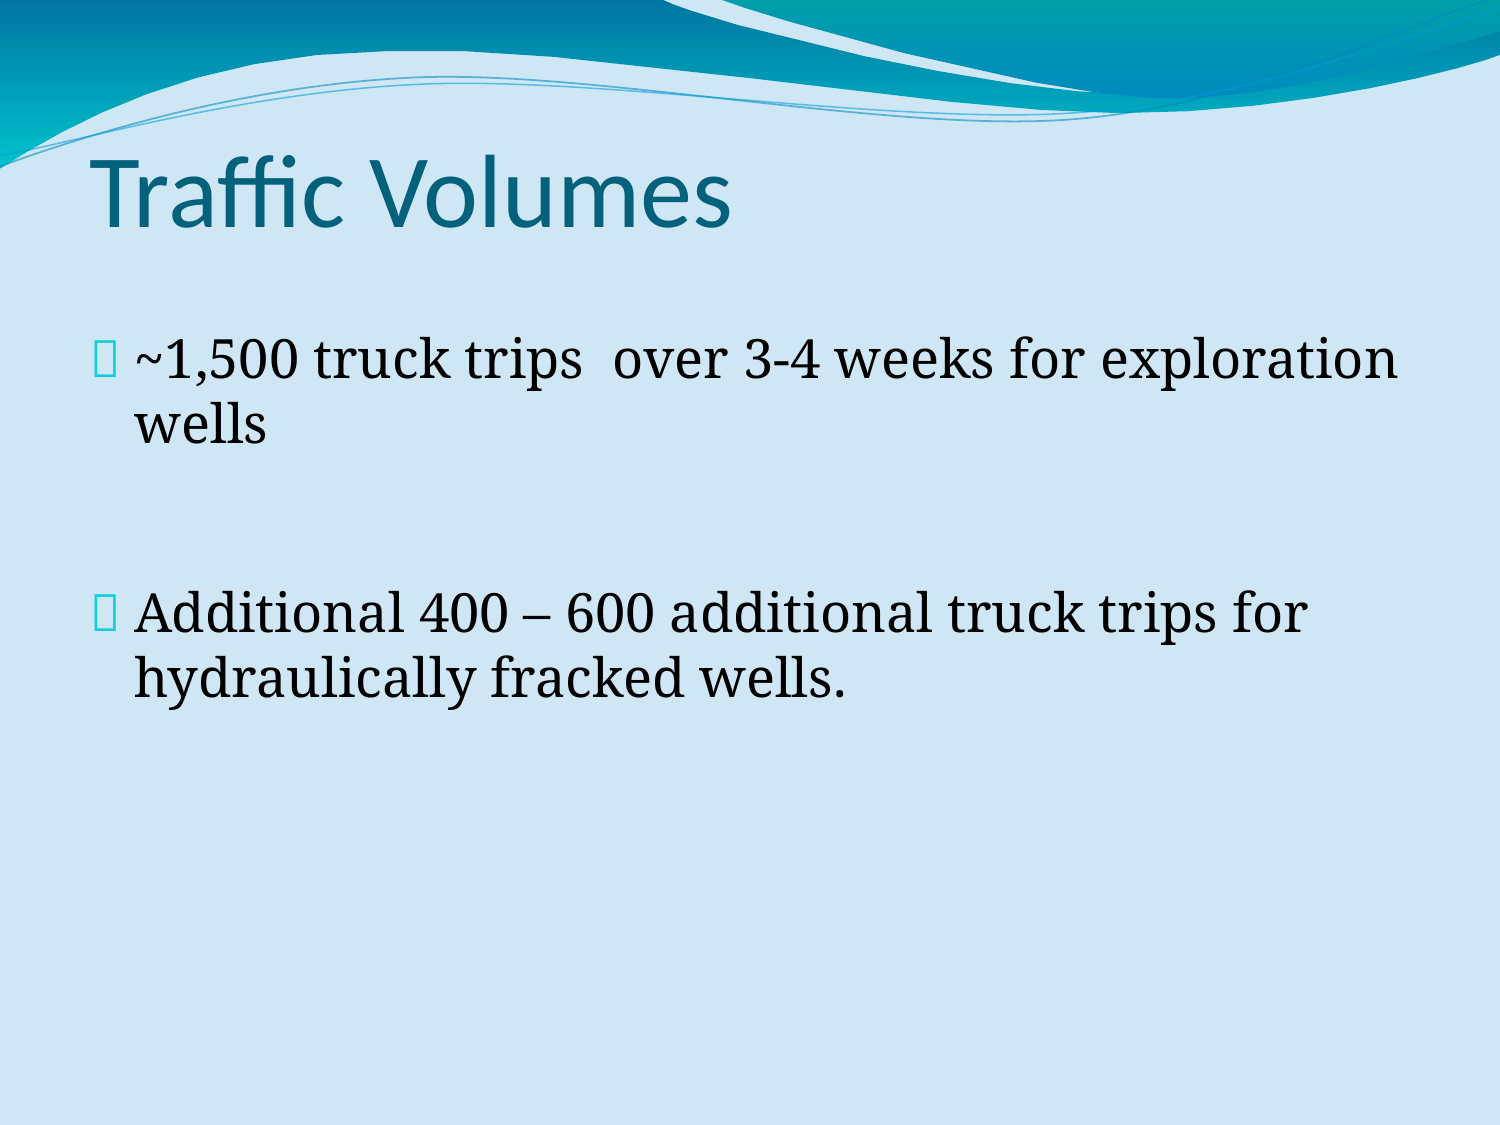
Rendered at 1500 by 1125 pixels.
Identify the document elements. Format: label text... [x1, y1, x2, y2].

title Traffic Volumes [75, 115, 1425, 303]
list ~1,500 truck trips over 3-4 weeks for exploration wells Additional 400 – 600 additional truck trips for hydraulically fracked wells. [75, 317, 1425, 1038]
